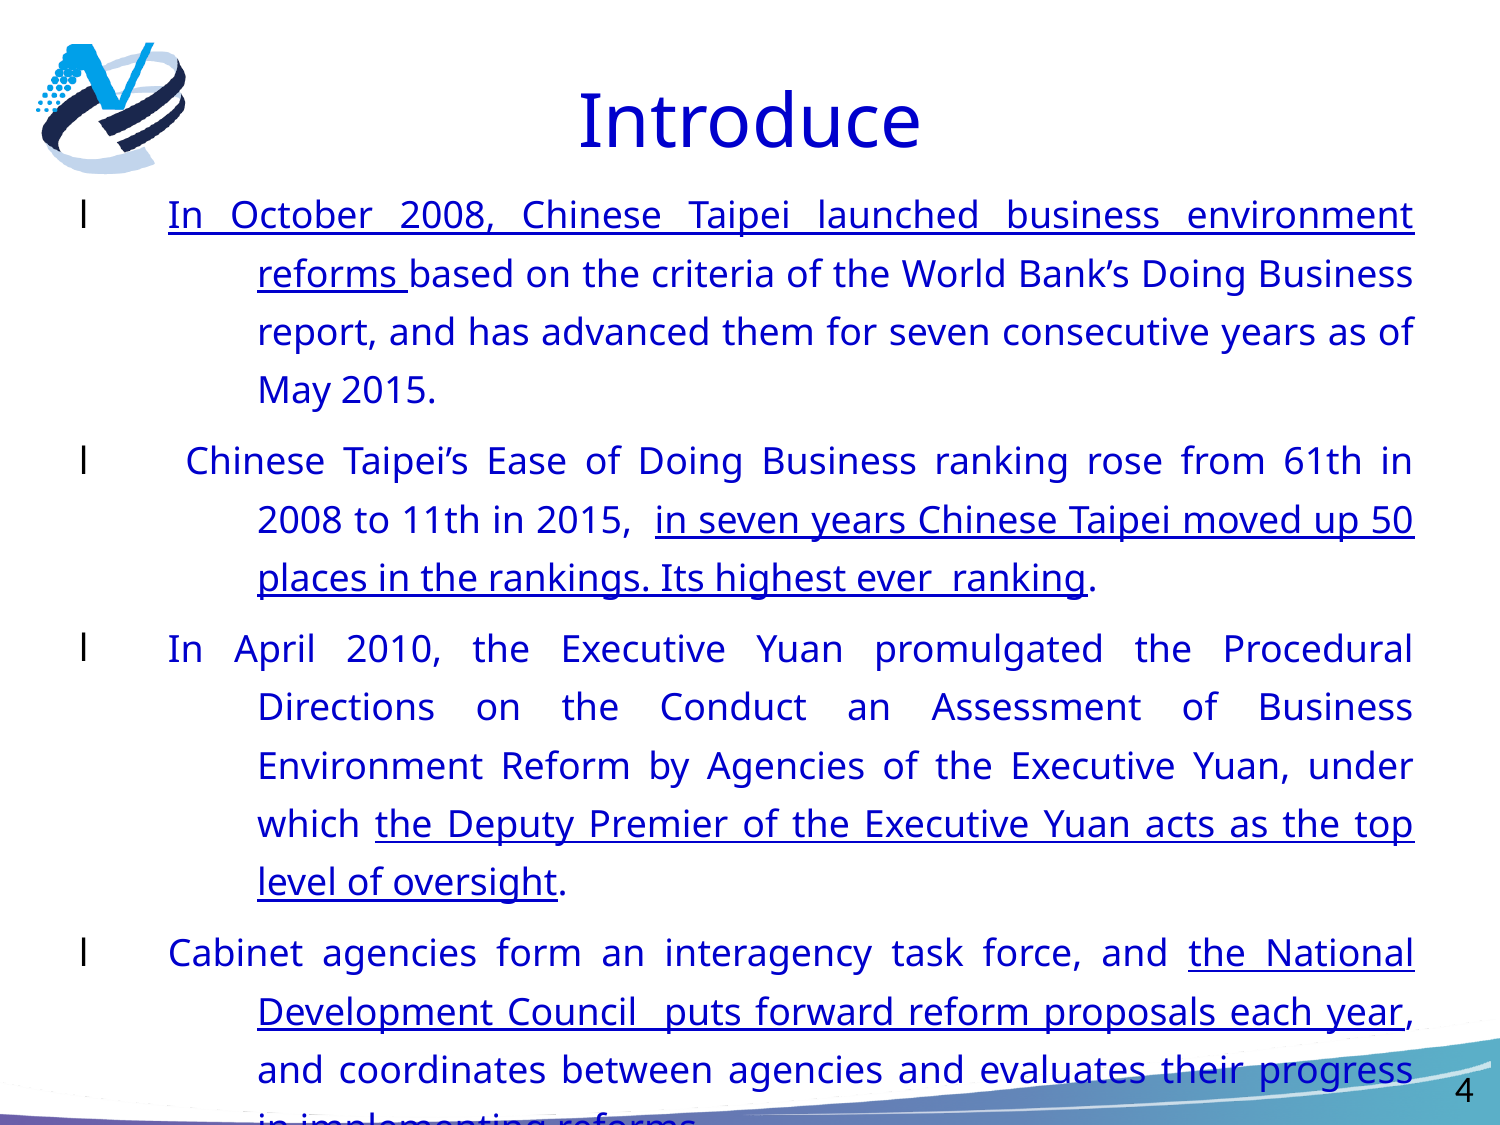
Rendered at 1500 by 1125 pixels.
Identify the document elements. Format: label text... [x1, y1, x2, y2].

text_box 4 [1439, 1057, 1500, 1118]
text_box In October 2008, Chinese Taipei launched business environment reforms based on the criteria of the World Bank’s Doing Business report, and has advanced them for seven consecutive years as of May 2015. Chinese Taipei’s Ease of Doing Business ranking rose from 61th in 2008 to 11th in 2015, in seven years Chinese Taipei moved up 50 places in the rankings. Its highest ever ranking. In April 2010, the Executive Yuan promulgated the Procedural Directions on the Conduct an Assessment of Business Environment Reform by Agencies of the Executive Yuan, under which the Deputy Premier of the Executive Yuan acts as the top level of oversight. Cabinet agencies form an interagency task force, and the National Development Council puts forward reform proposals each year, and coordinates between agencies and evaluates their progress in implementing reforms. [35, 170, 1430, 1125]
text_box Introduce [76, 64, 1444, 171]
